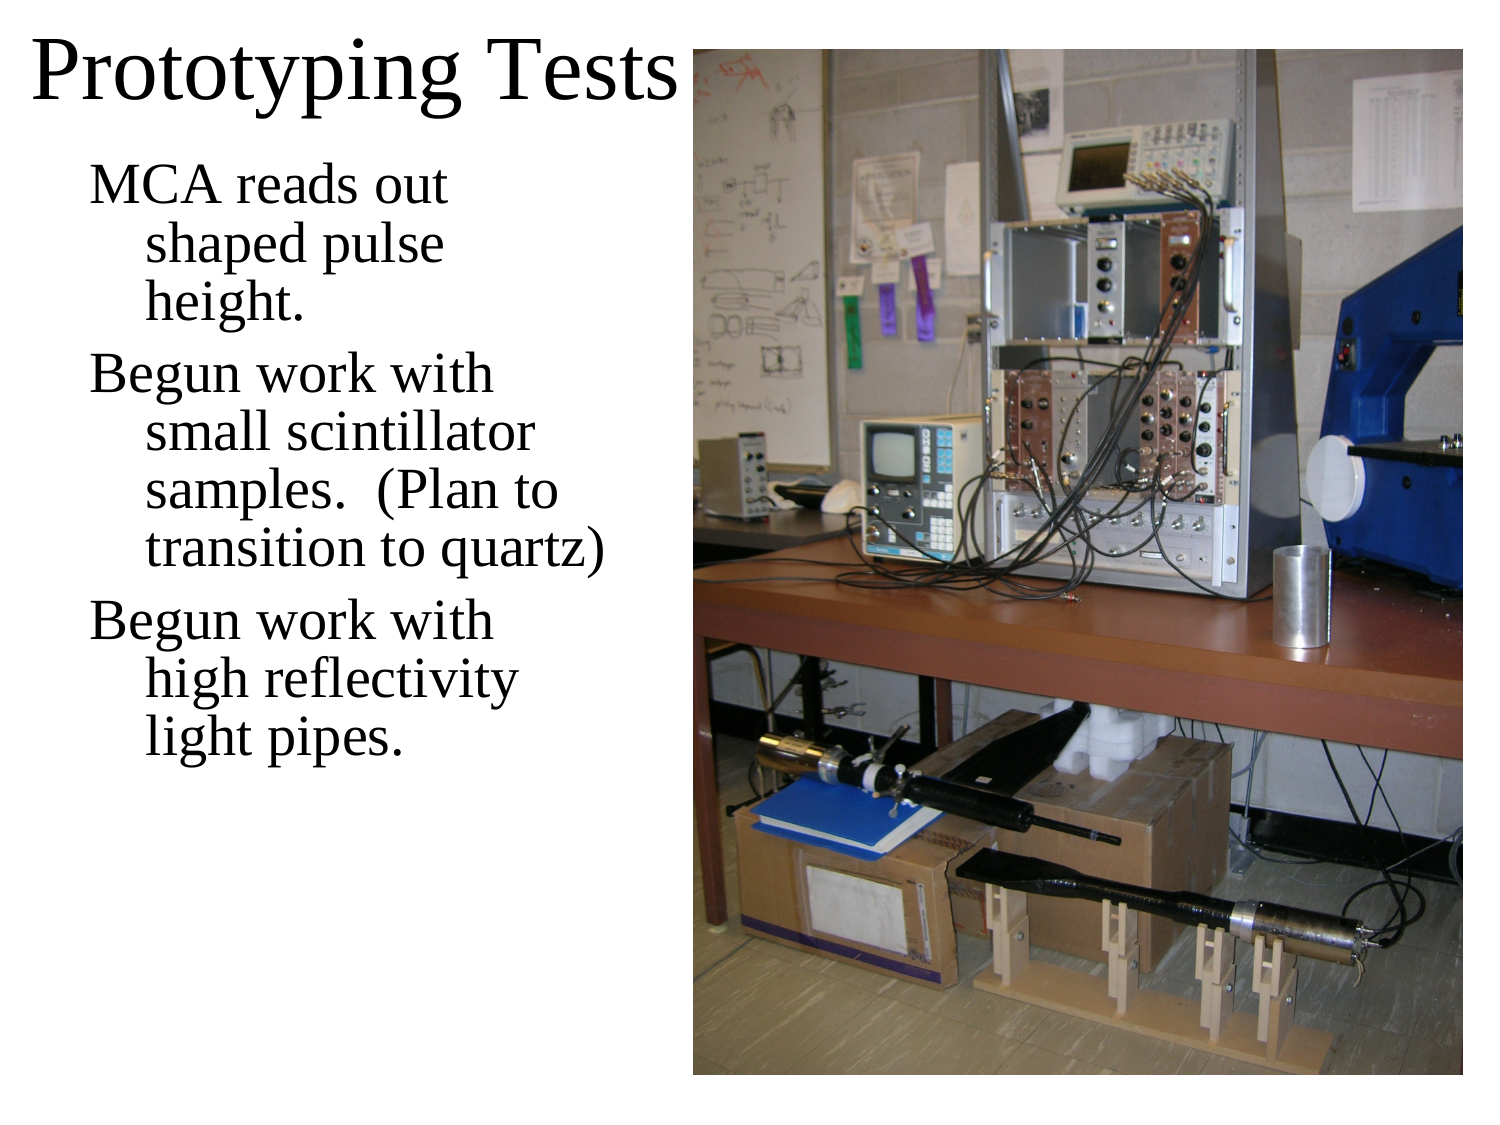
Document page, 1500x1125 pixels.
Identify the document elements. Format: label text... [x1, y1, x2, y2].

picture [693, 49, 1463, 1075]
title Prototyping Tests [0, 0, 713, 138]
list MCA reads out shaped pulse height. Begun work with small scintillator samples. (Plan to transition to quartz) Begun work with high reflectivity light pipes. [74, 149, 625, 1101]
